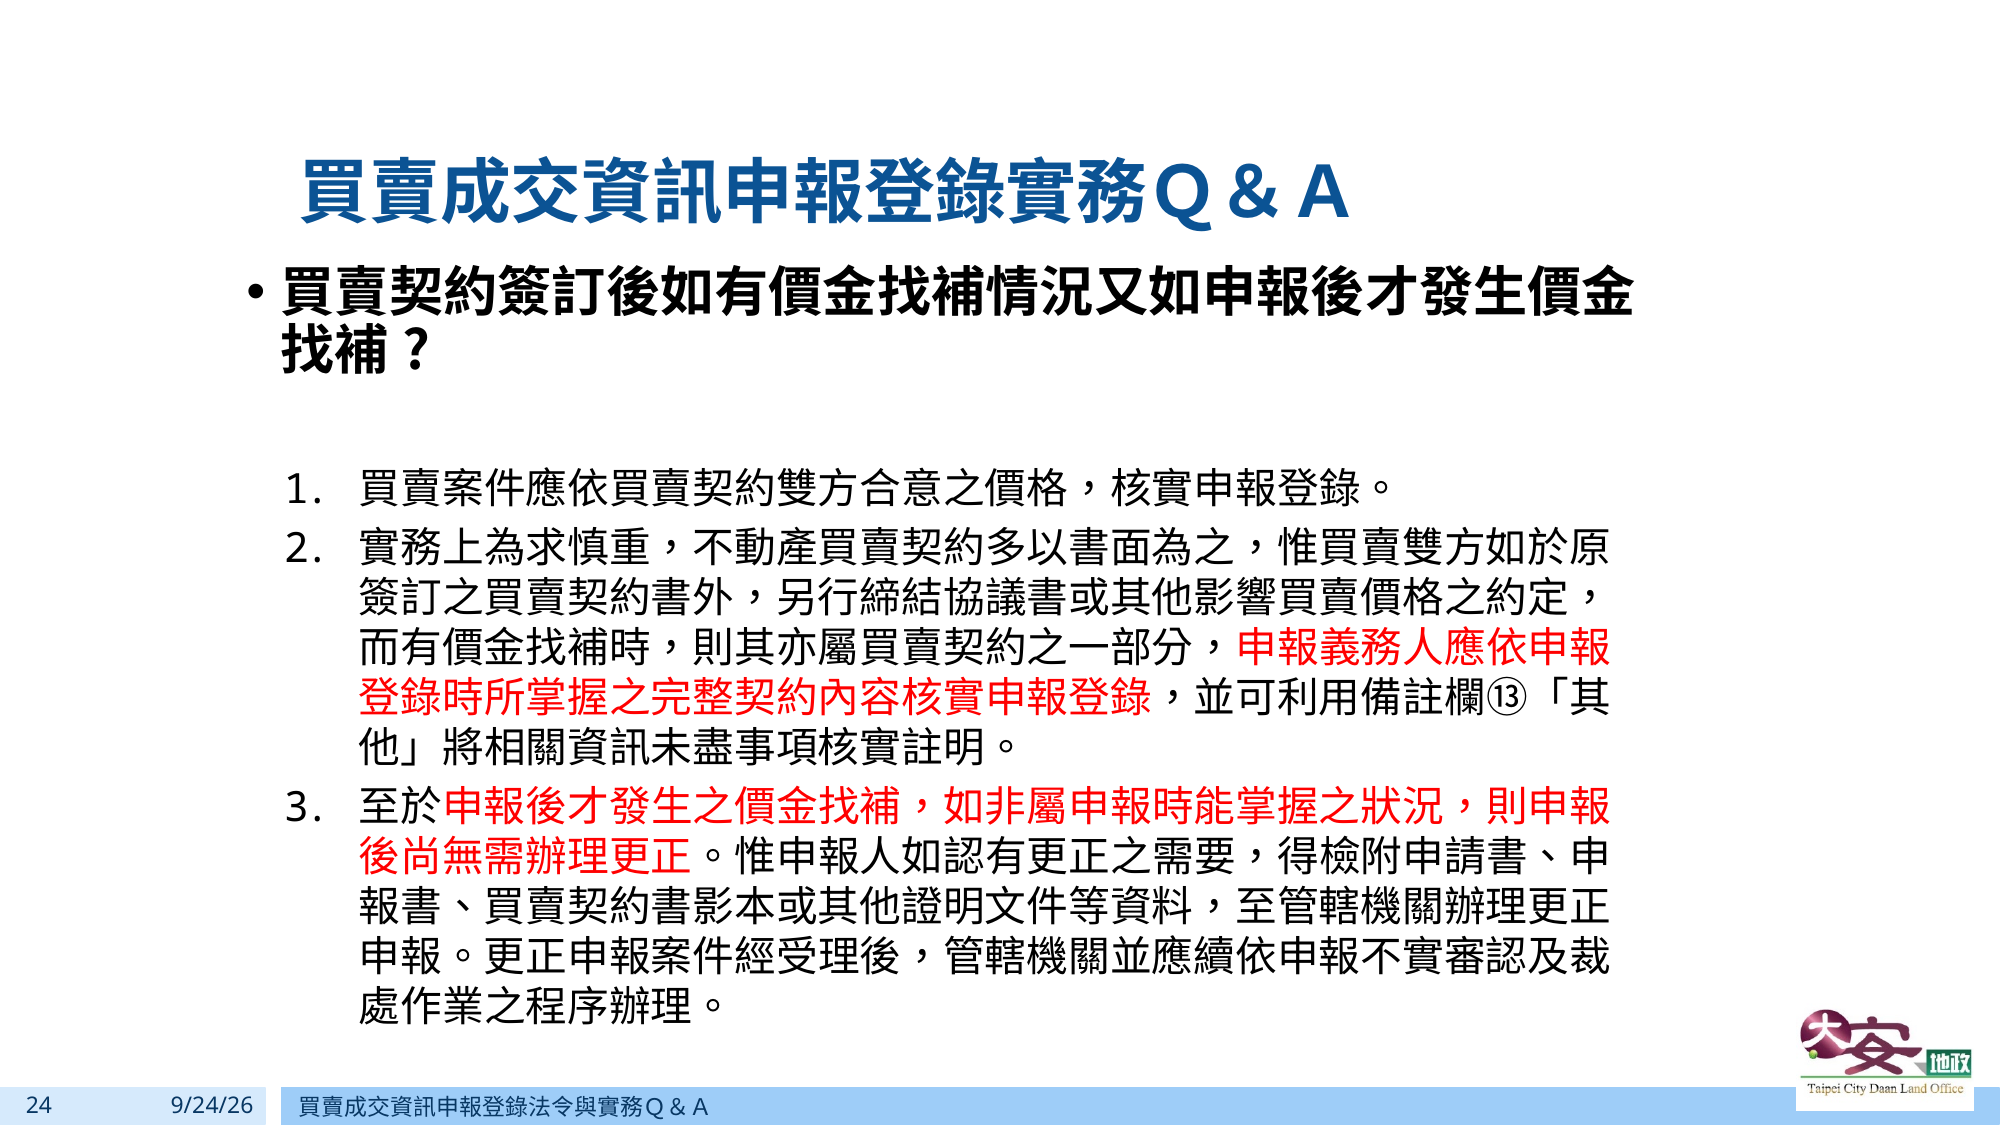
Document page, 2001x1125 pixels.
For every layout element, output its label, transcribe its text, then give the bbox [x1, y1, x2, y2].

picture [1796, 992, 1974, 1111]
footer 買賣成交資訊申報登錄法令與實務Ｑ＆Ａ [284, 1087, 1785, 1125]
slide_number 10/21/21 [74, 1087, 269, 1125]
slide_number <編號> [0, 1087, 68, 1125]
title 買賣成交資訊申報登錄實務Ｑ＆Ａ [231, 45, 1769, 240]
list 買賣契約簽訂後如有價金找補情況又如申報後才發生價金找補? 買賣案件應依買賣契約雙方合意之價格，核實申報登錄。 實務上為求慎重，不動產買賣契約多以書面為之，惟買賣雙方如於原簽訂之買賣契約書外，另行締結協議書或其他影響買賣價格之約定，而有價金找補時，則其亦屬買賣契約之一部分，申報義務人應依申報登錄時所掌握之完整契約內容核實申報登錄，並可利用備註欄⑬「其他」將相關資訊未盡事項核實註明。 至於申報後才發生之價金找補，如非屬申報時能掌握之狀況，則申報後尚無需辦理更正。惟申報人如認有更正之需要，得檢附申請書、申報書、買賣契約書影本或其他證明文件等資料，至管轄機關辦理更正申報。更正申報案件經受理後，管轄機關並應續依申報不實審認及裁處作業之程序辦理。 [231, 256, 1655, 1053]
